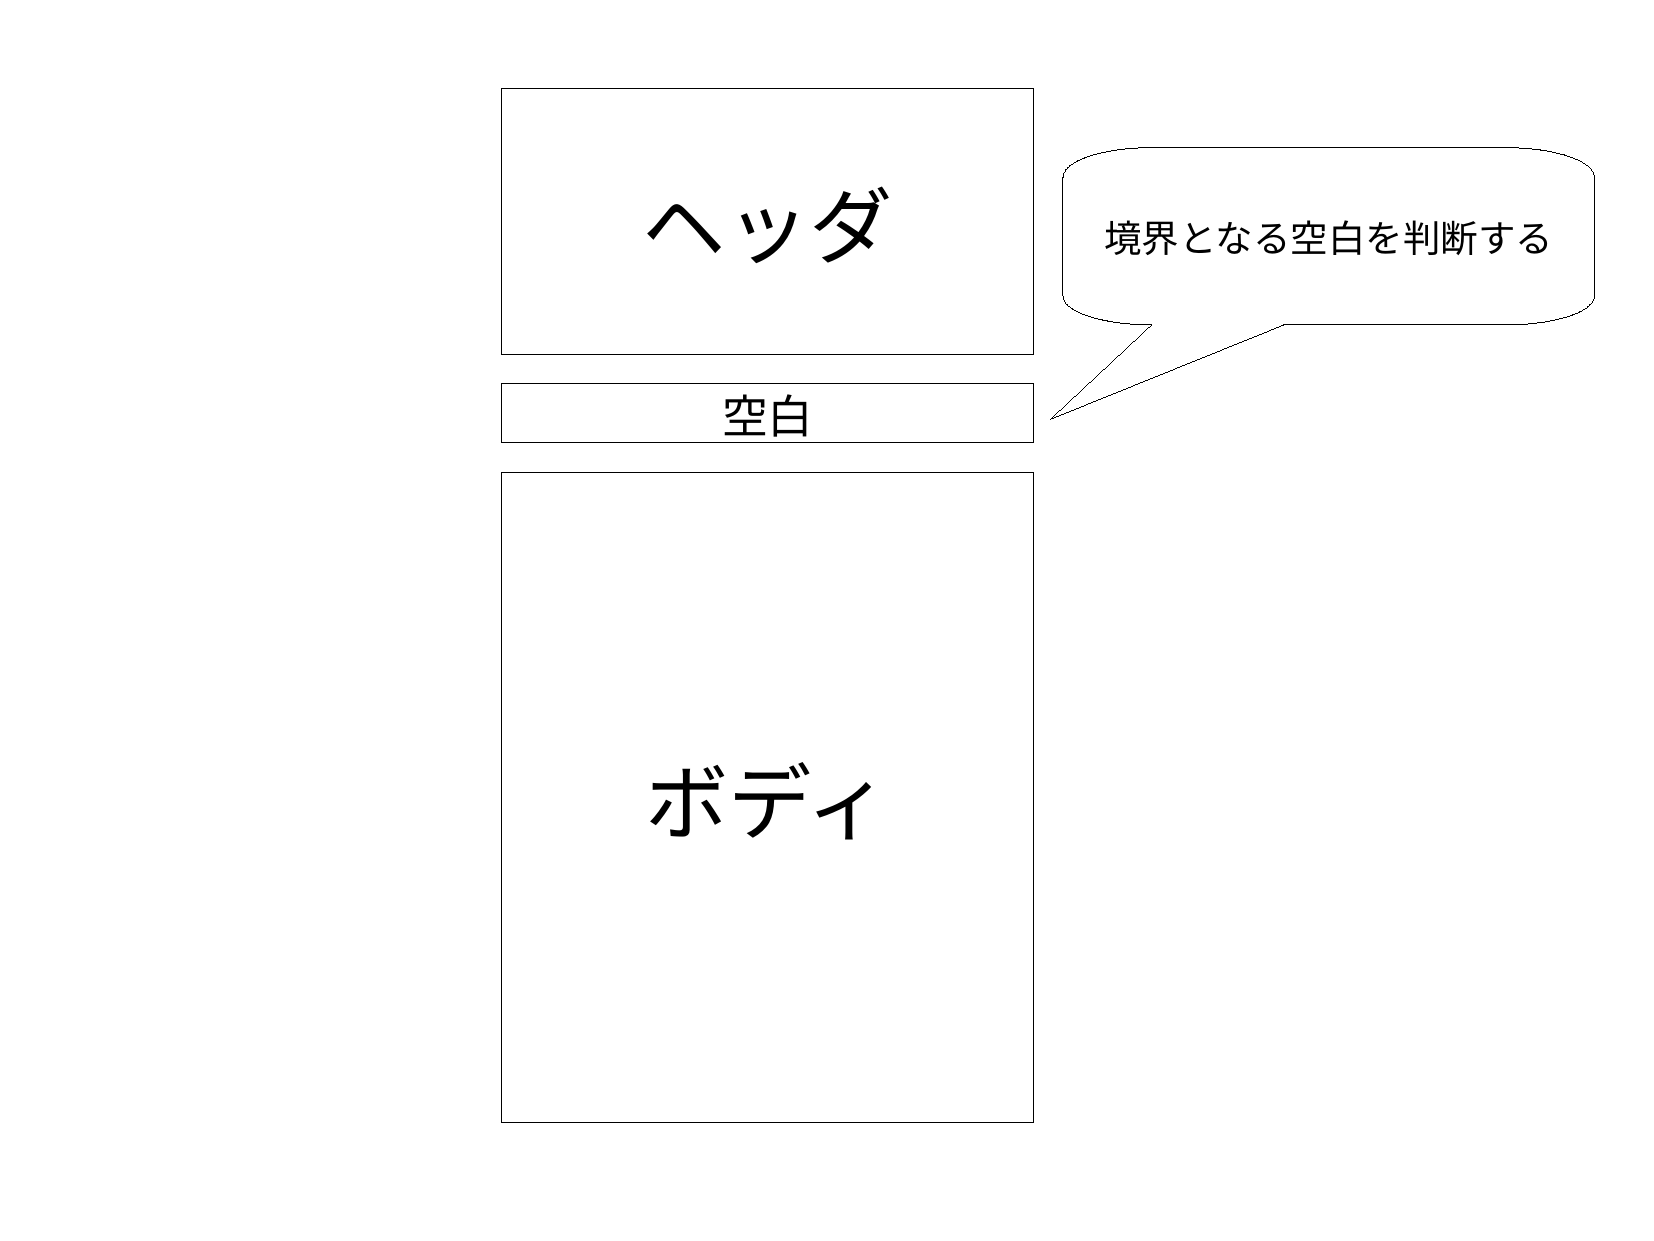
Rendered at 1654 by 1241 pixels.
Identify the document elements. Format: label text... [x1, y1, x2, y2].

text_box 境界となる空白を判断する [1050, 147, 1595, 420]
text_box ボディ [501, 472, 1034, 1123]
text_box ヘッダ [501, 88, 1034, 355]
text_box 空白 [501, 383, 1034, 443]
